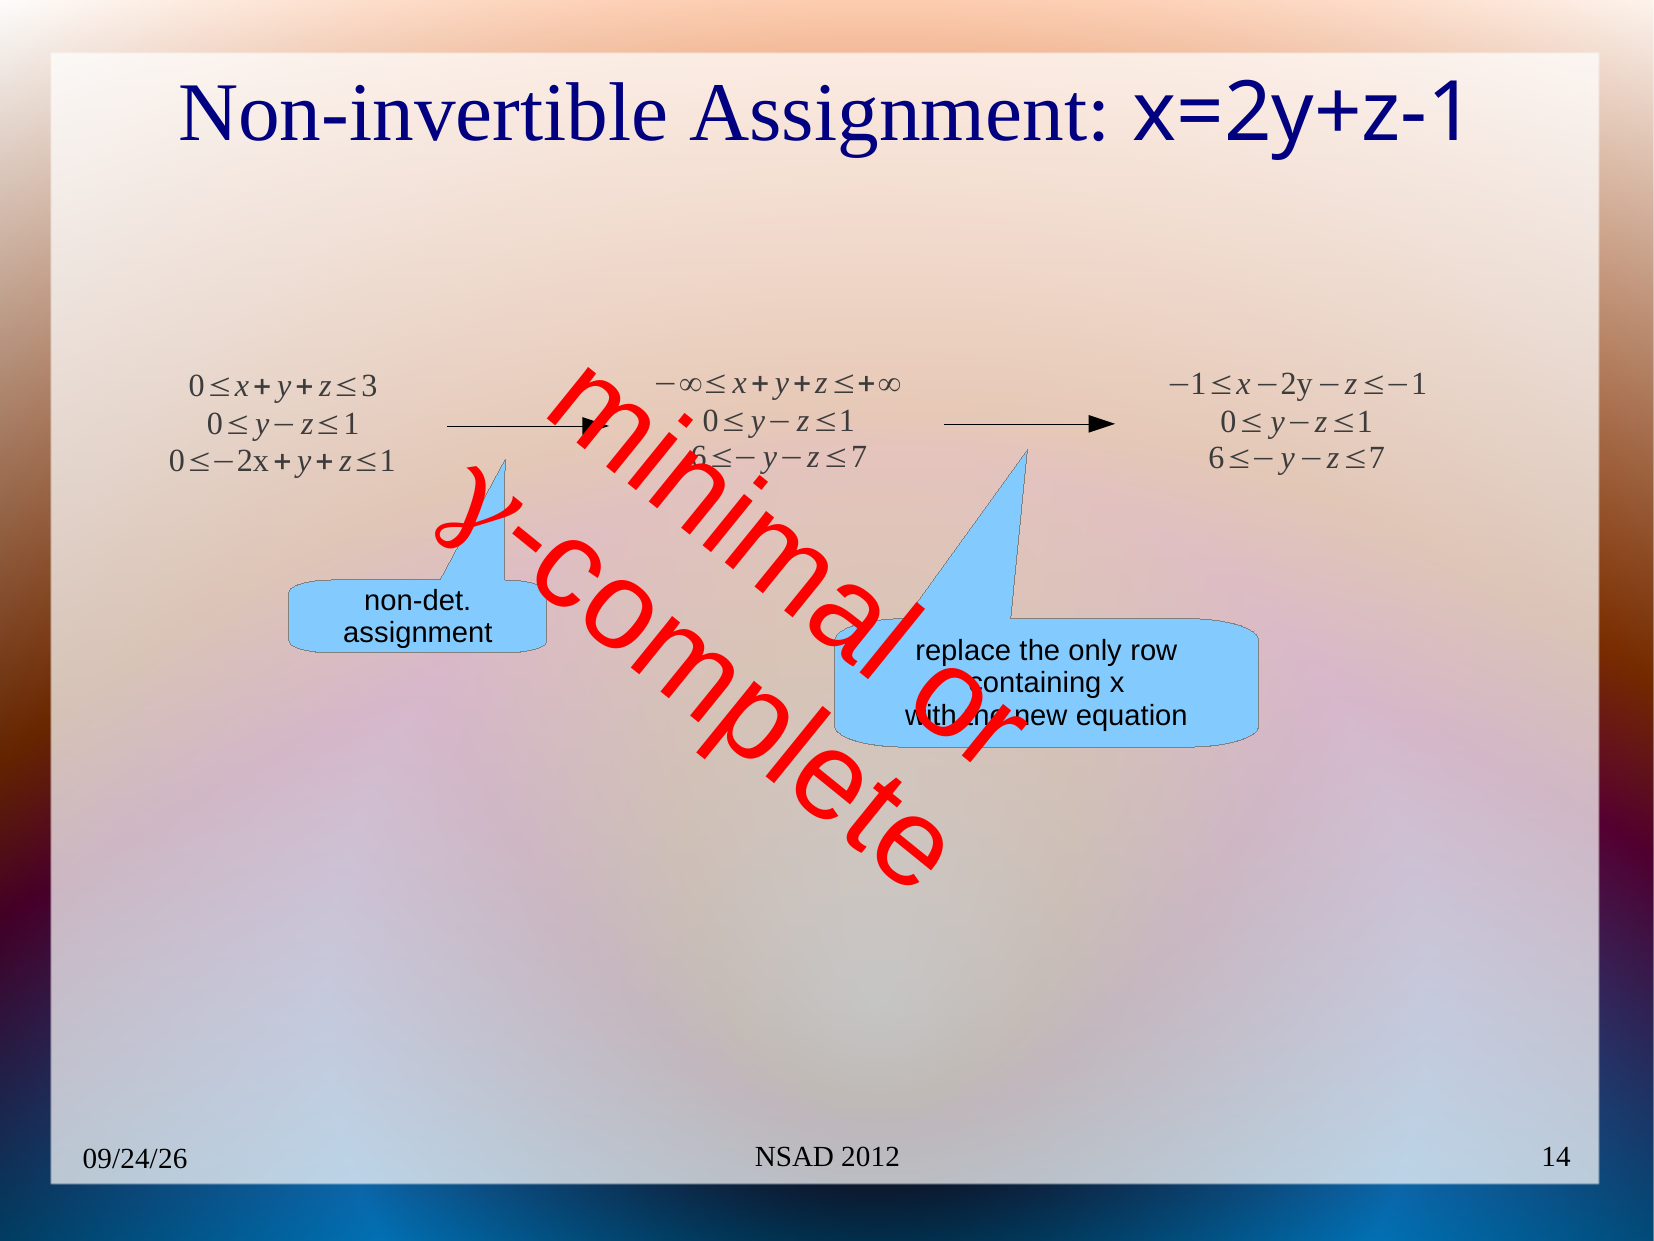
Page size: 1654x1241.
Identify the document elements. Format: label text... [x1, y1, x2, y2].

text_box non-det. assignment [288, 579, 521, 653]
chart [672, 364, 911, 476]
title Non-invertible Assignment: x=2y+z-1 [82, 53, 1571, 163]
chart [160, 367, 404, 479]
text_box replace the only row containing x with the new equation [935, 449, 1259, 748]
picture [0, 0, 1654, 1241]
text_box minimal or g-complete [375, 287, 1105, 963]
chart [1158, 365, 1435, 477]
